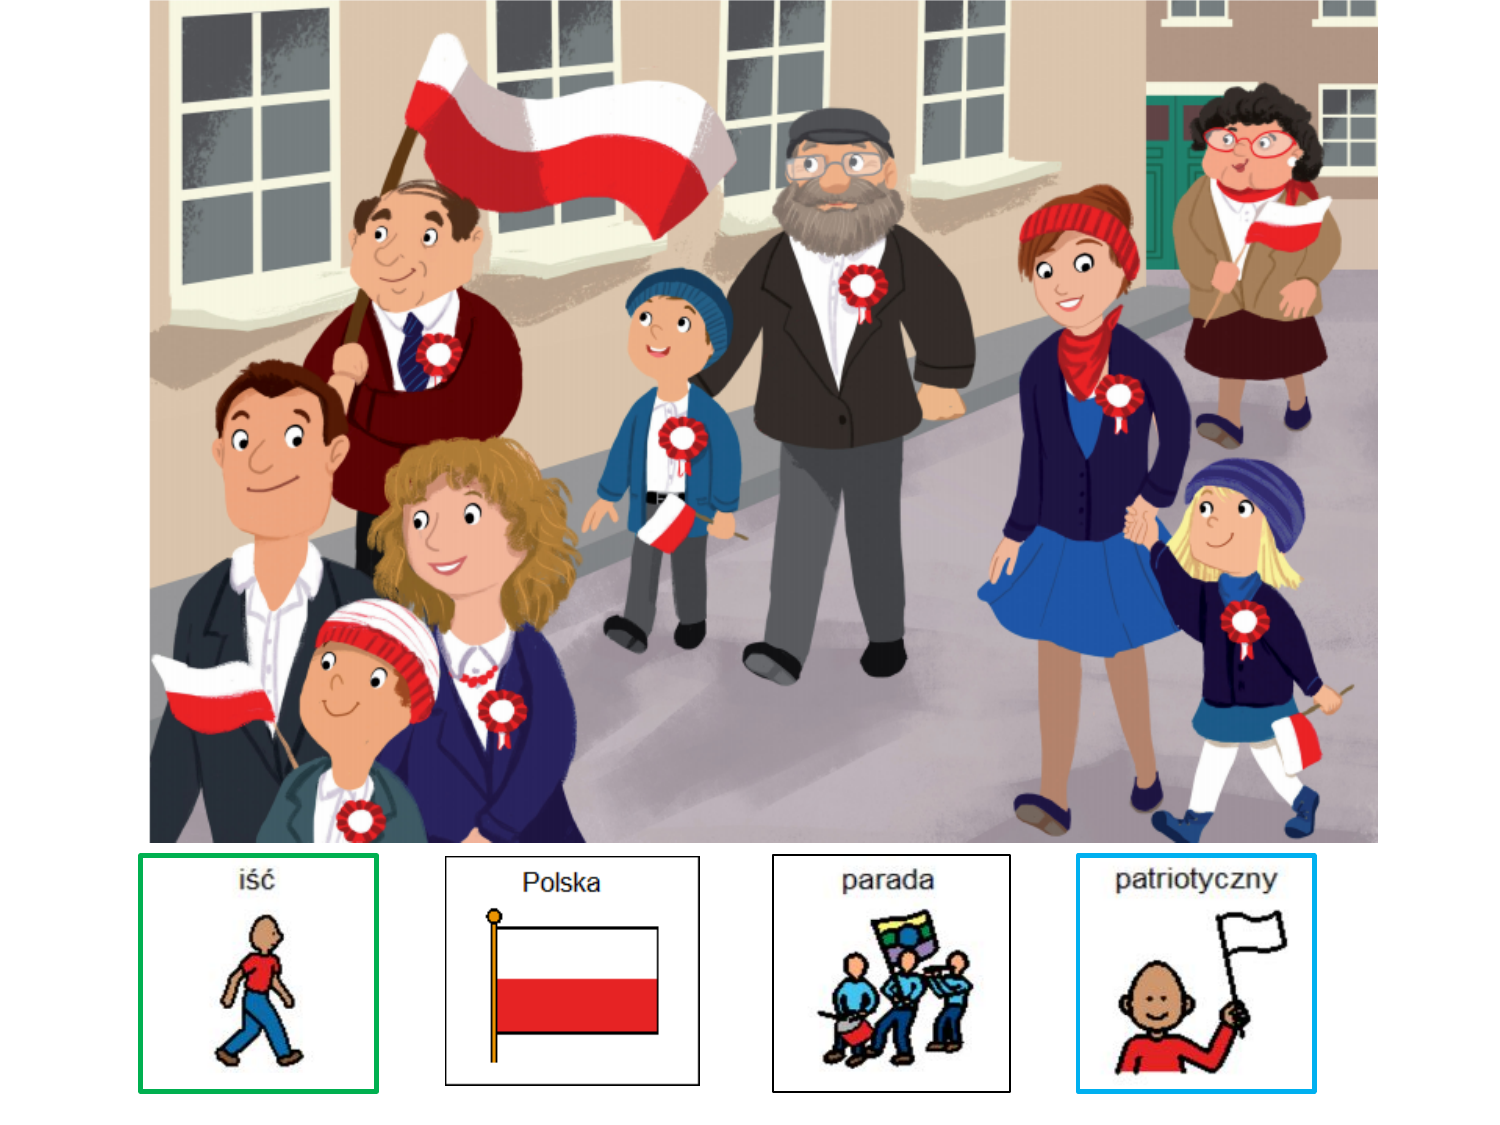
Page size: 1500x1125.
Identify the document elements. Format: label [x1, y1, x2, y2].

text_box [1078, 855, 1315, 1092]
text_box [140, 855, 377, 1092]
picture [445, 856, 700, 1086]
picture [147, 0, 1378, 843]
text_box [773, 855, 1010, 1092]
